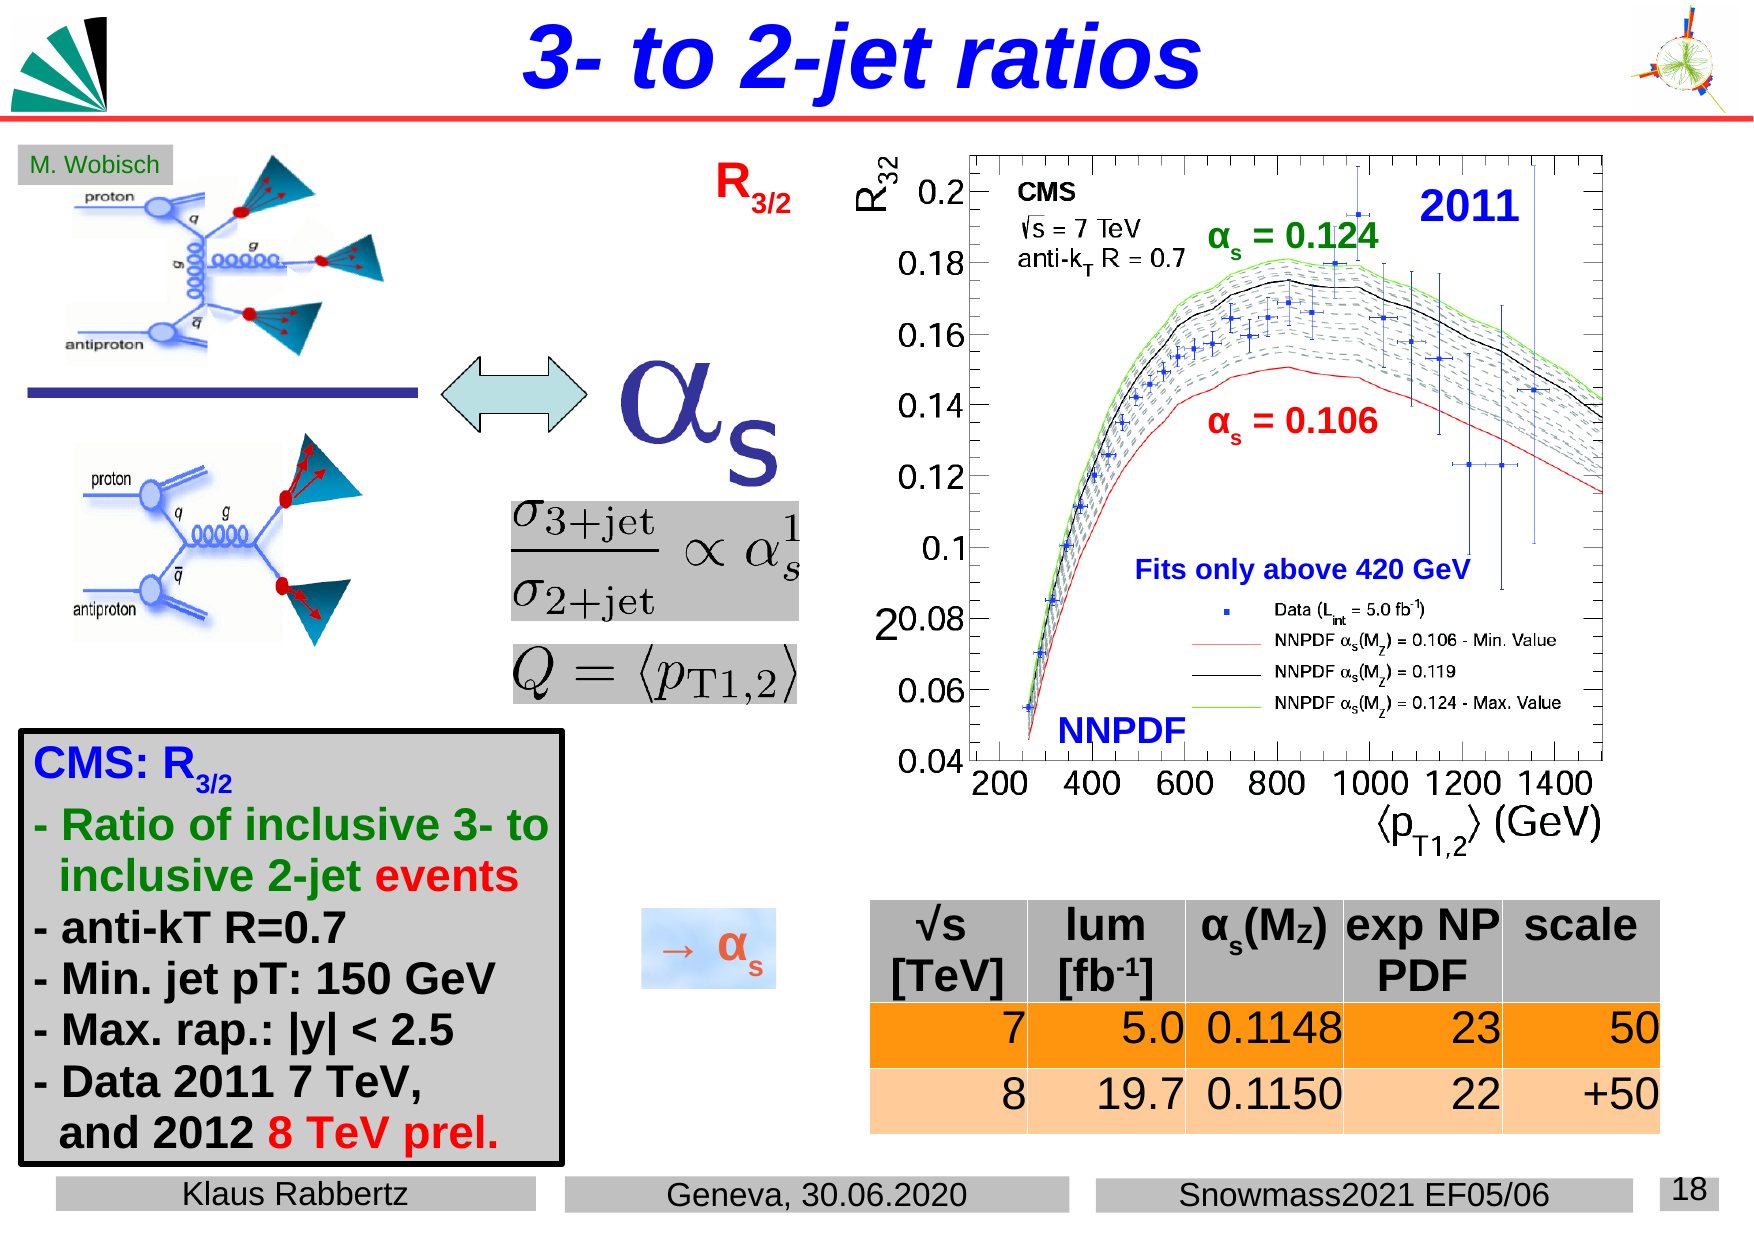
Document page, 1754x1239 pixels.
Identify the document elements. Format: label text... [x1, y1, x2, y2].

text_box CMS: R3/2 - Ratio of inclusive 3- to inclusive 2-jet events - anti-kT R=0.7 - Min. jet pT: 150 GeV - Max. rap.: |y| < 2.5 - Data 2011 7 TeV, and 2012 8 TeV prel. [21, 731, 563, 1164]
table_cell 23 [1344, 1003, 1502, 1068]
table_cell 0.1150 [1186, 1069, 1343, 1134]
table_header αs(MZ) [1186, 900, 1343, 1002]
picture [23, 147, 800, 705]
text_box R3/2 [703, 146, 804, 227]
table_cell 8 [870, 1069, 1027, 1134]
table_cell 50 [1503, 1003, 1660, 1068]
text_box αs = 0.124 [1195, 208, 1391, 272]
table_cell 19.7 [1028, 1069, 1185, 1134]
text_box → αs [641, 908, 777, 989]
table_cell 5.0 [1028, 1003, 1185, 1068]
table_cell 7 [870, 1003, 1027, 1068]
text_box 2 [861, 593, 912, 657]
title 3- to 2-jet ratios [123, 0, 1606, 114]
text_box NNPDF [1045, 703, 1278, 758]
table_cell 0.1148 [1186, 1003, 1343, 1068]
table_header lum [fb-1] [1028, 900, 1185, 1002]
text_box Fits only above 420 GeV [1123, 546, 1484, 592]
table_cell +50 [1503, 1069, 1660, 1134]
table_header scale [1503, 900, 1660, 1002]
picture [11, 17, 107, 113]
text_box M. Wobisch [17, 144, 174, 185]
table_header √s [TeV] [870, 900, 1027, 1002]
table_header exp NP PDF [1344, 900, 1502, 1002]
table_cell 22 [1344, 1069, 1502, 1134]
text_box αs = 0.106 [1195, 393, 1391, 457]
text_box 2011 [1407, 173, 1534, 237]
picture [849, 147, 1606, 861]
picture [1631, 5, 1739, 113]
